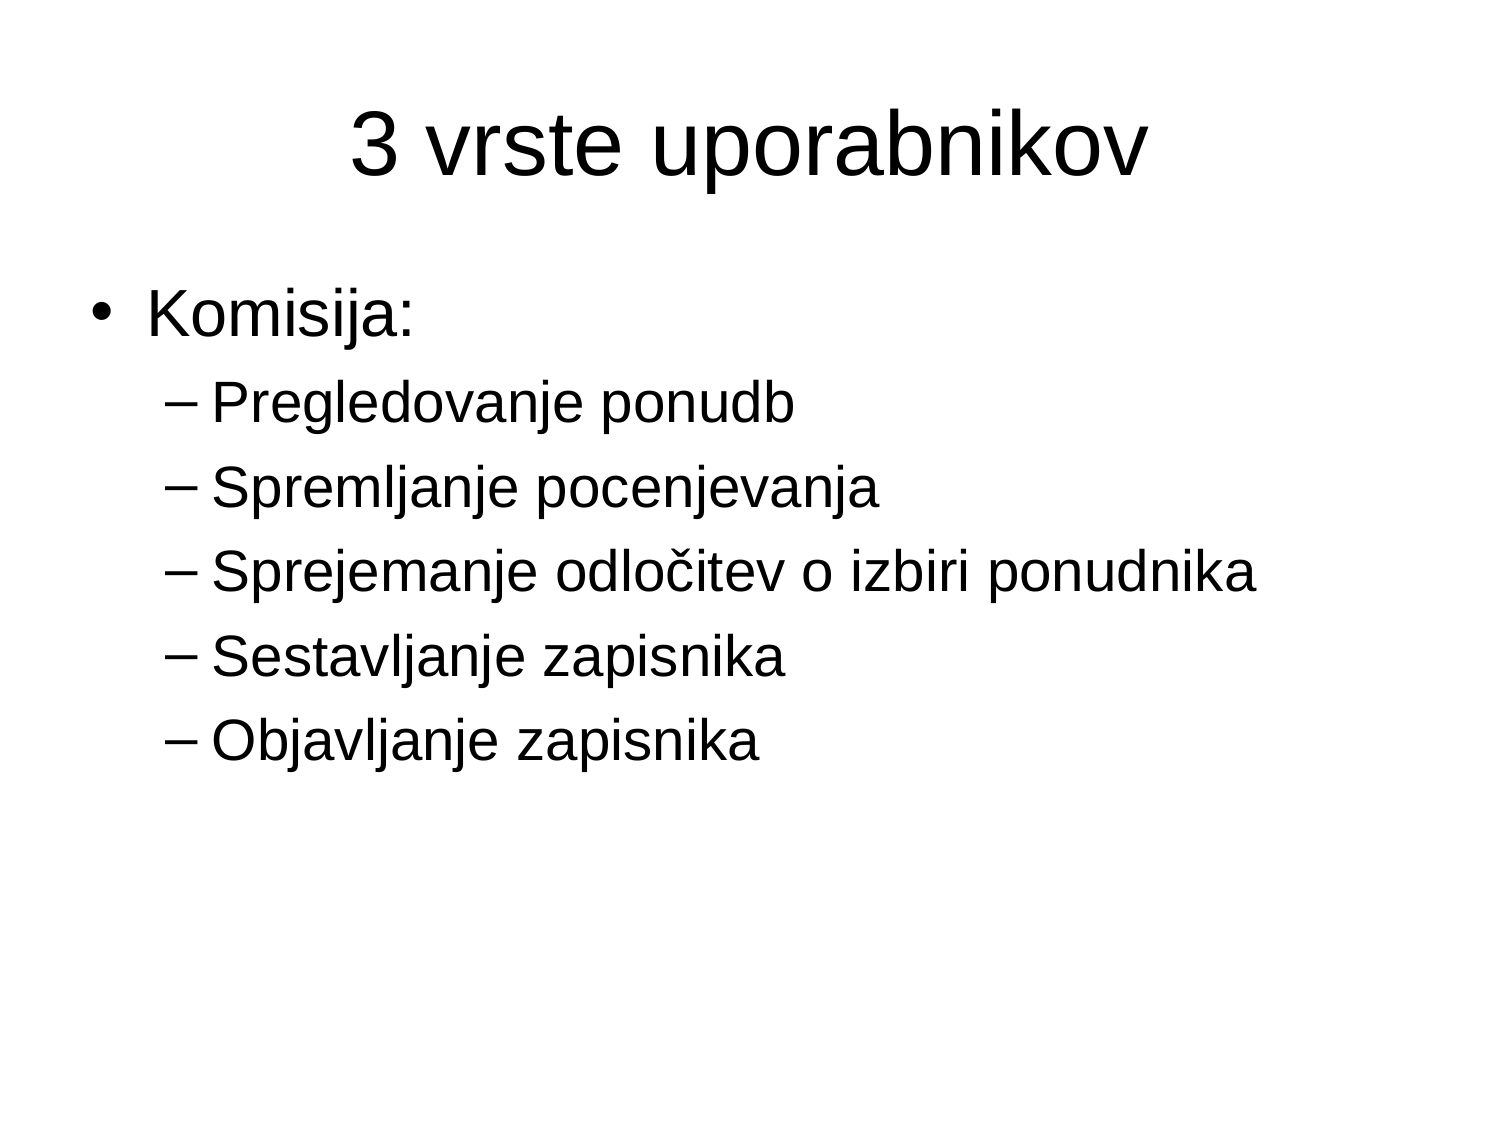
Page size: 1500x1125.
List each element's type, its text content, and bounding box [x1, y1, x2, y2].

list Komisija: Pregledovanje ponudb Spremljanje pocenjevanja Sprejemanje odločitev o izbiri ponudnika Sestavljanje zapisnika Objavljanje zapisnika [75, 262, 1426, 1006]
title 3 vrste uporabnikov [75, 45, 1426, 233]
